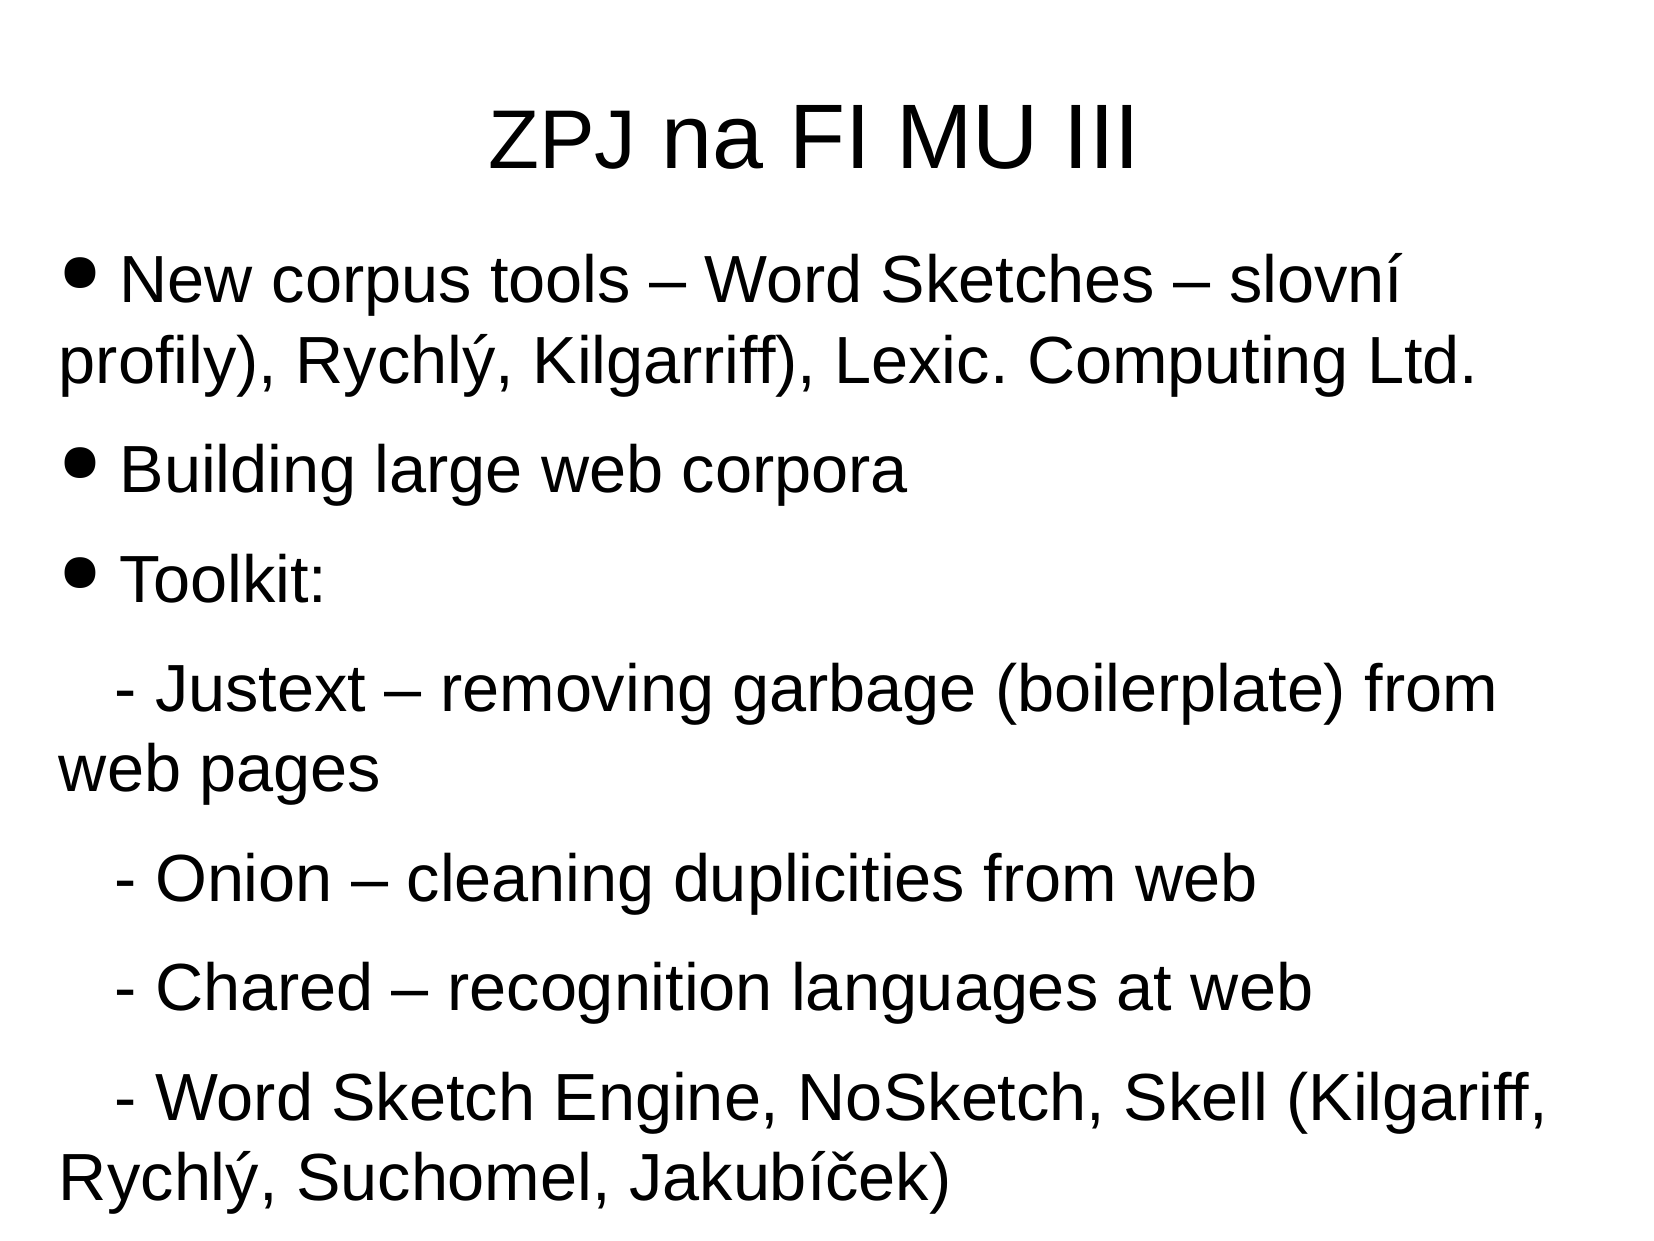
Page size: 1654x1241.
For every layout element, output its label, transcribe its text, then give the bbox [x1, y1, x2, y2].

title ZPJ na FI MU III [59, 56, 1571, 207]
list New corpus tools – Word Sketches – slovní profily), Rychlý, Kilgarriff), Lexic. Computing Ltd. Building large web corpora Toolkit: - Justext – removing garbage (boilerplate) from web pages - Onion – cleaning duplicities from web - Chared – recognition languages at web - Word Sketch Engine, NoSketch, Skell (Kilgariff, Rychlý, Suchomel, Jakubíček) [59, 236, 1630, 1217]
